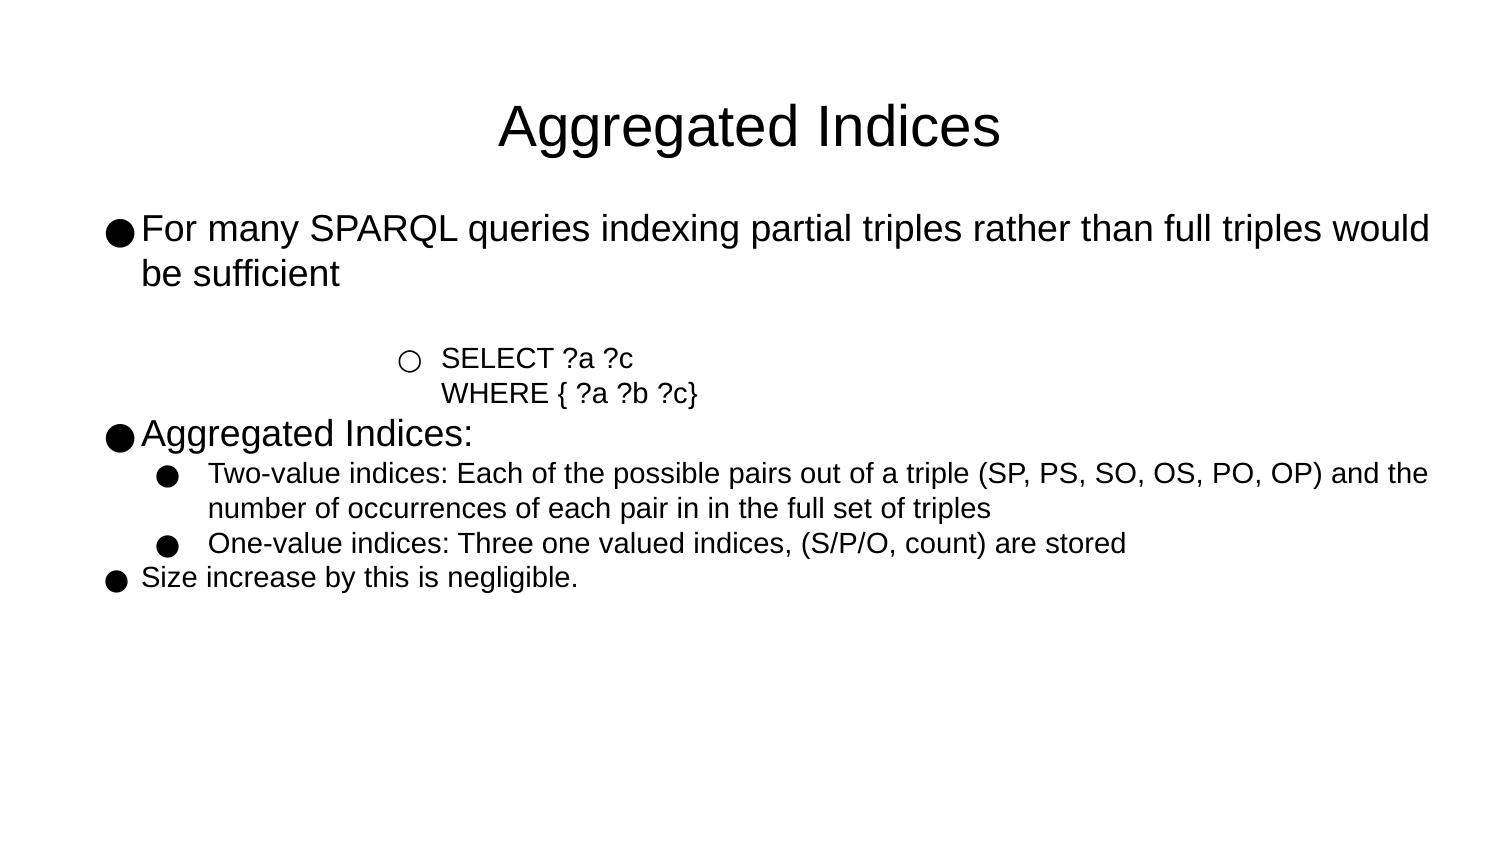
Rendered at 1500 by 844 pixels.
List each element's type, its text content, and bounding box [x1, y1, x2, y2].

text_box For many SPARQL queries indexing partial triples rather than full triples would be sufficient SELECT ?a ?c WHERE { ?a ?b ?c} Aggregated Indices: Two-value indices: Each of the possible pairs out of a triple (SP, PS, SO, OS, PO, OP) and the number of occurrences of each pair in in the full set of triples One-value indices: Three one valued indices, (S/P/O, count) are stored Size increase by this is negligible. [51, 189, 1449, 750]
text_box Aggregated Indices [51, 72, 1449, 167]
